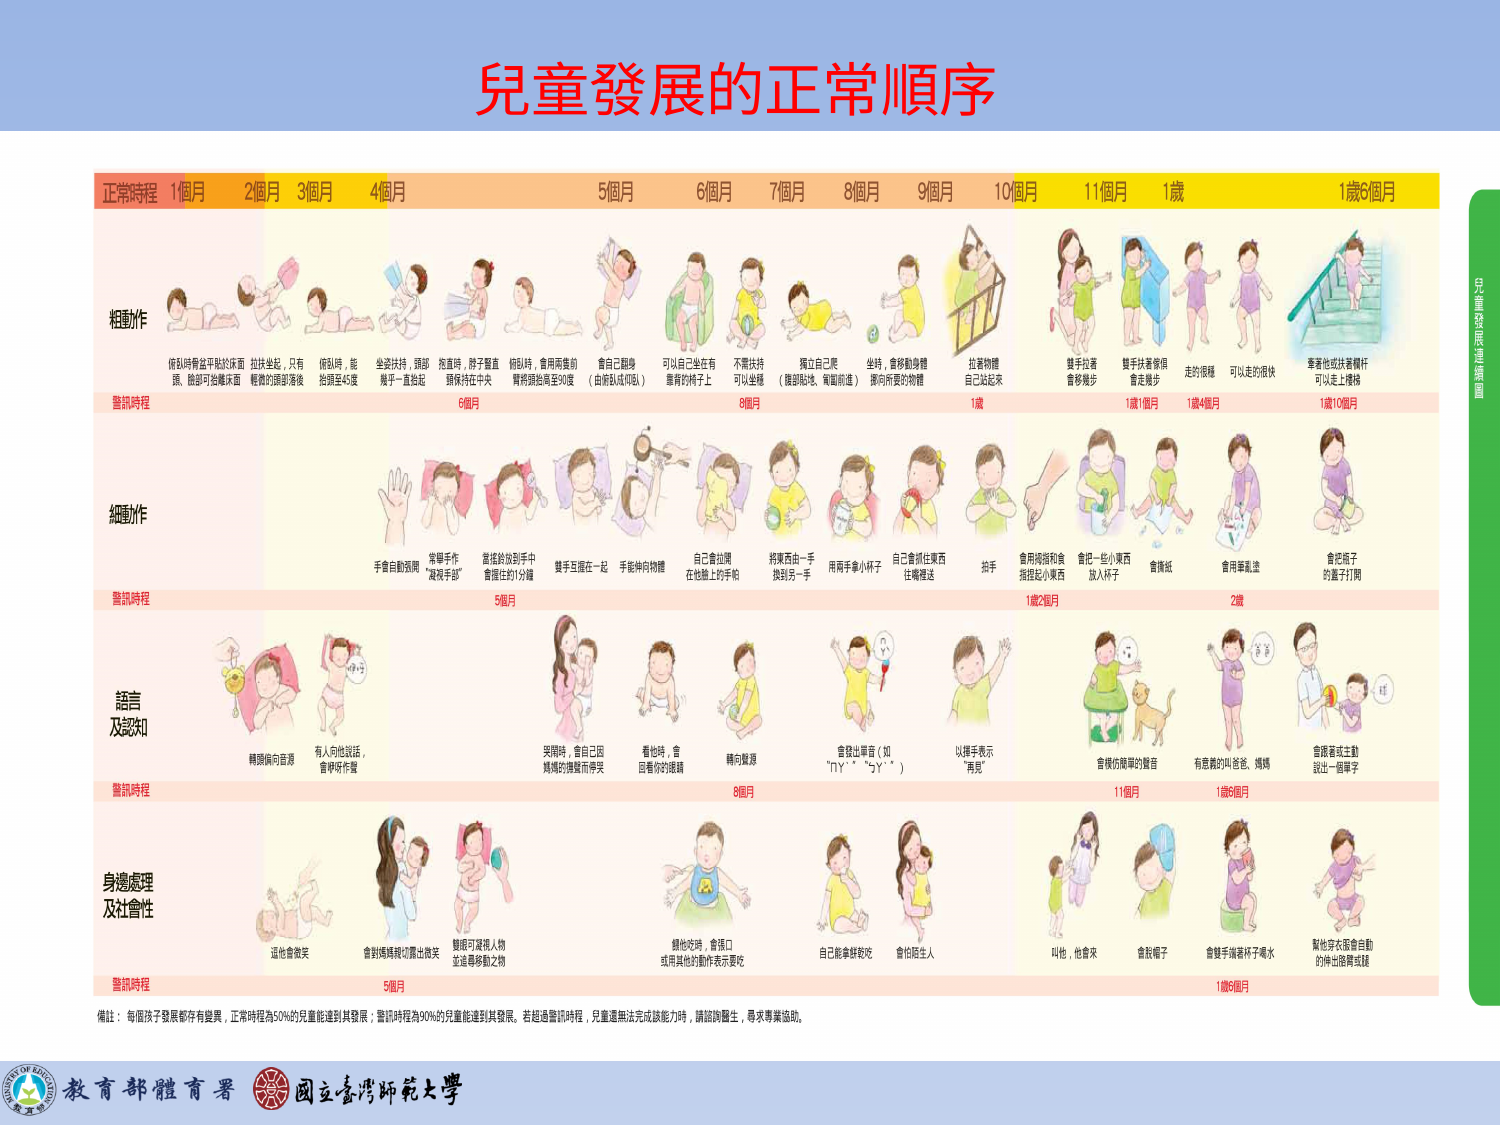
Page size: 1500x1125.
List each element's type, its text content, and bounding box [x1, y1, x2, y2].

picture [0, 131, 1500, 1061]
title 兒童發展的正常順序 [75, 45, 1426, 131]
